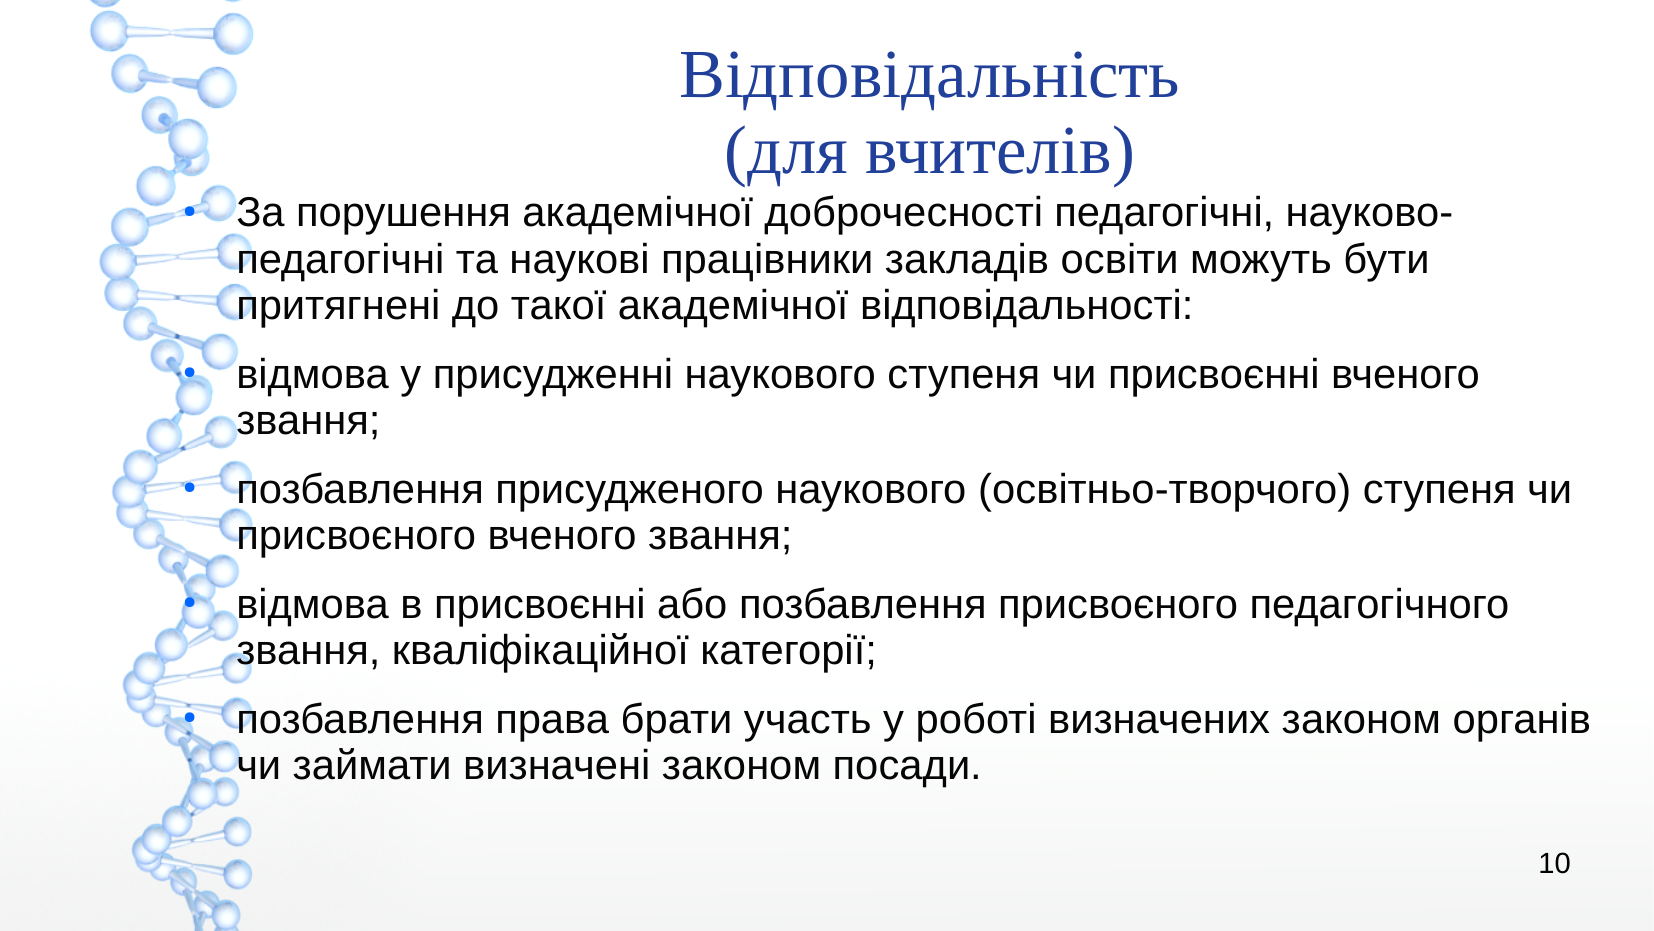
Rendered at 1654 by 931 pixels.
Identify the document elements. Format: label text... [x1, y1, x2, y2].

picture [0, 0, 1654, 931]
title Відповідальність (для вчителів) [265, 35, 1595, 188]
list За порушення академічної доброчесності педагогічні, науково-педагогічні та наукові працівники закладів освіти можуть бути притягнені до такої академічної відповідальності: відмова у присудженні наукового ступеня чи присвоєнні вченого звання; позбавлення присудженого наукового (освітньо-творчого) ступеня чи присвоєного вченого звання; відмова в присвоєнні або позбавлення присвоєного педагогічного звання, кваліфікаційної категорії; позбавлення права брати участь у роботі визначених законом органів чи займати визначені законом посади. [165, 188, 1595, 910]
